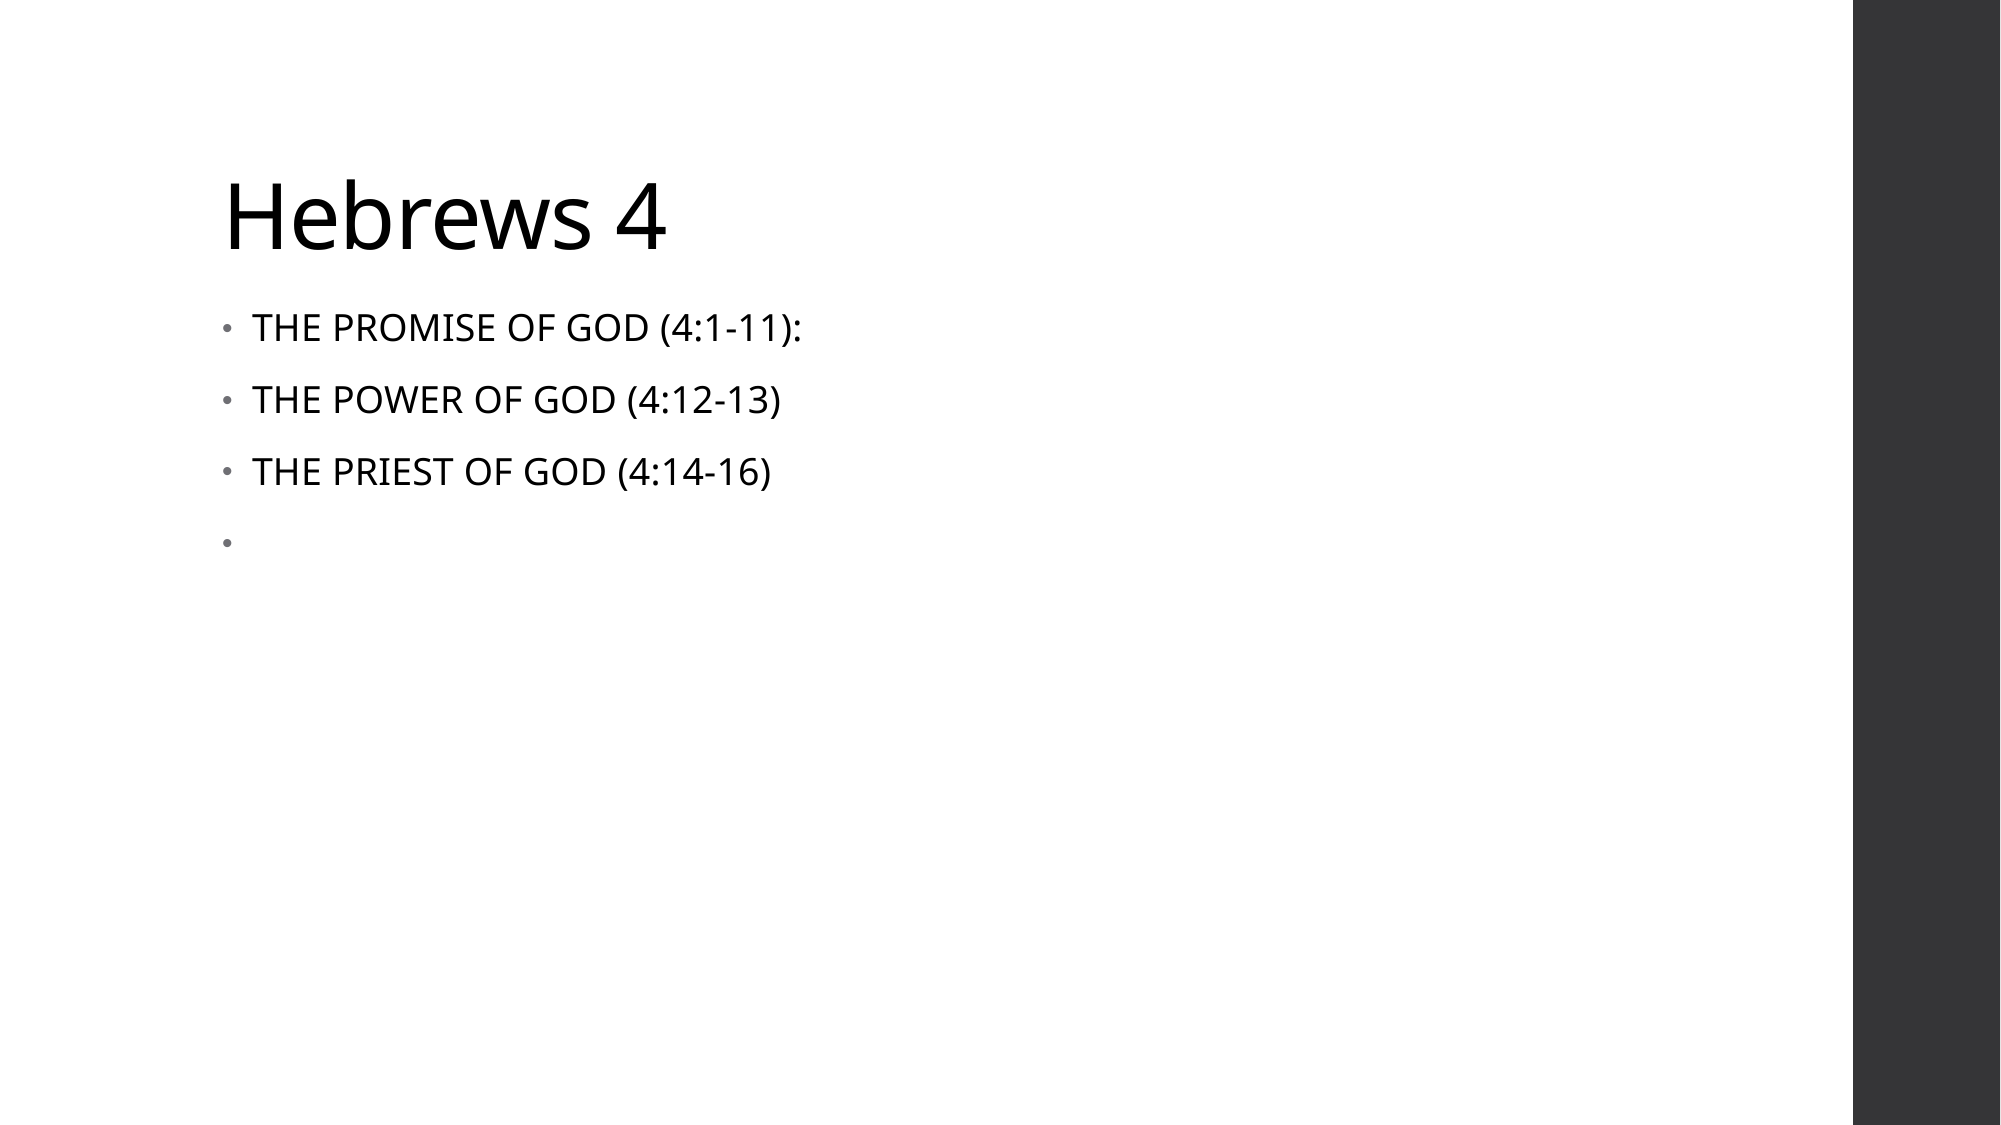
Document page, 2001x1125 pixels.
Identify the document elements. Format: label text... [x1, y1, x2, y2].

title Hebrews 4 [206, 60, 1797, 278]
list THE PROMISE OF GOD (4:1-11): THE POWER OF GOD (4:12-13) THE PRIEST OF GOD (4:14-16) [206, 299, 1617, 1014]
